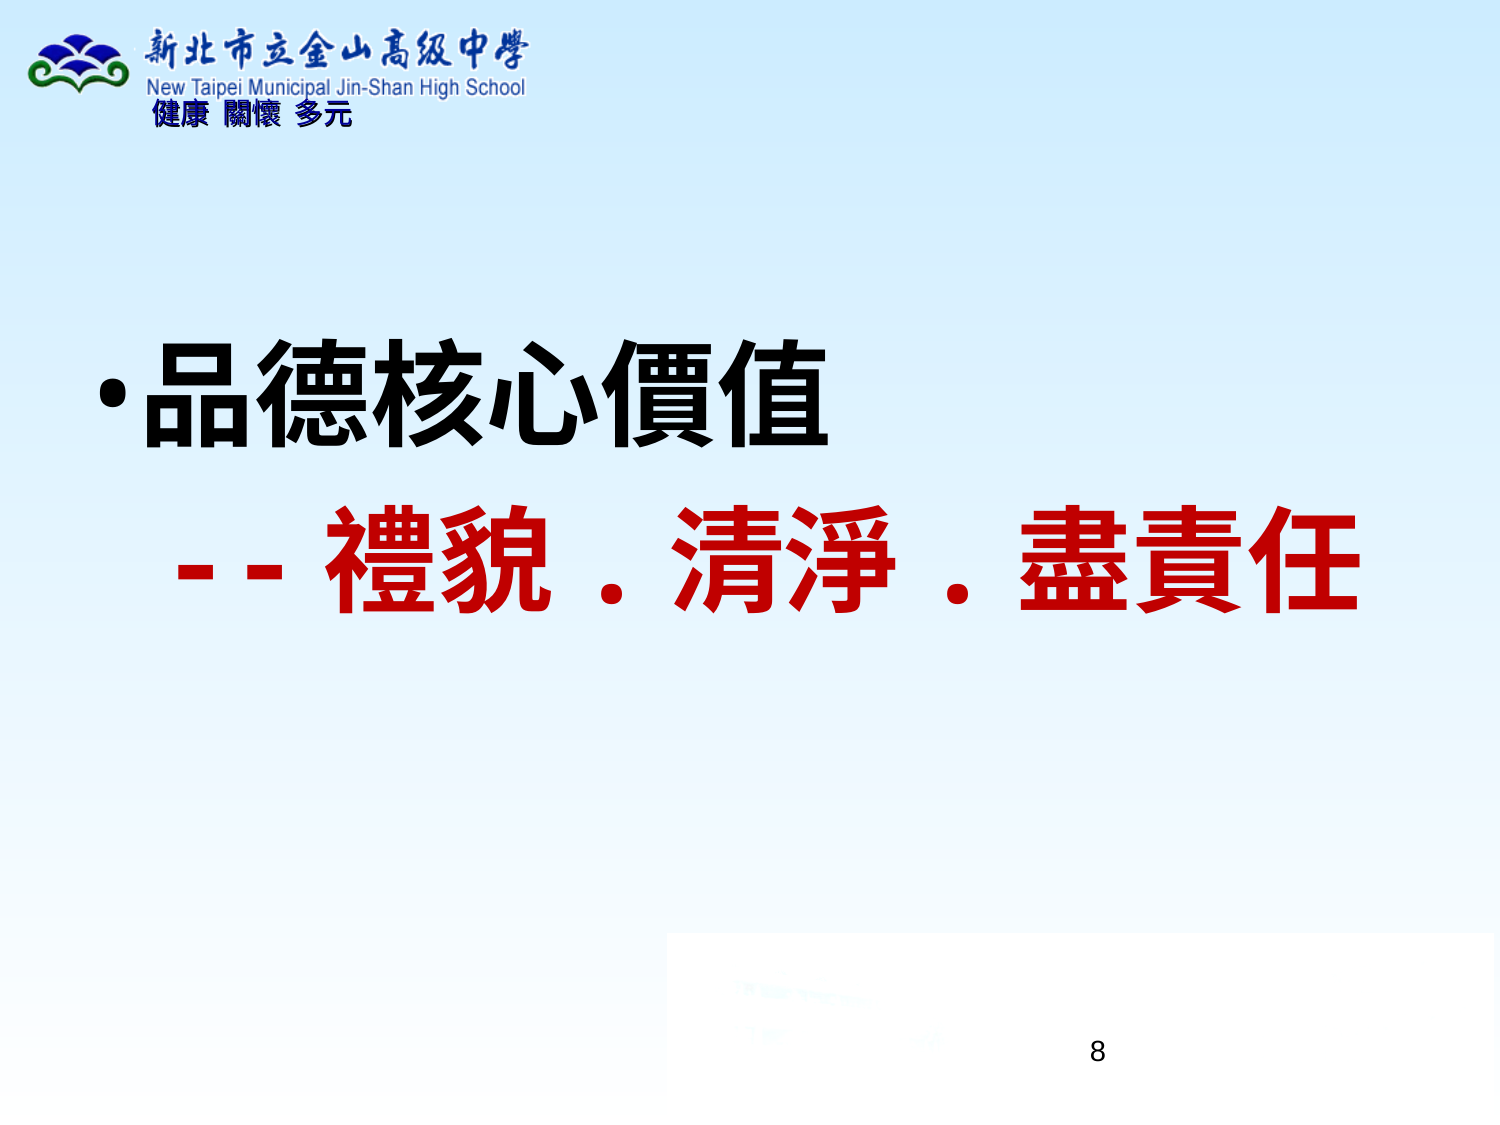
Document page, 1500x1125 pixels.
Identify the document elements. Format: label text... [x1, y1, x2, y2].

text_box [1074, 1024, 1426, 1103]
list 品德核心價值 --禮貌.清淨.盡責任 [76, 314, 1427, 757]
